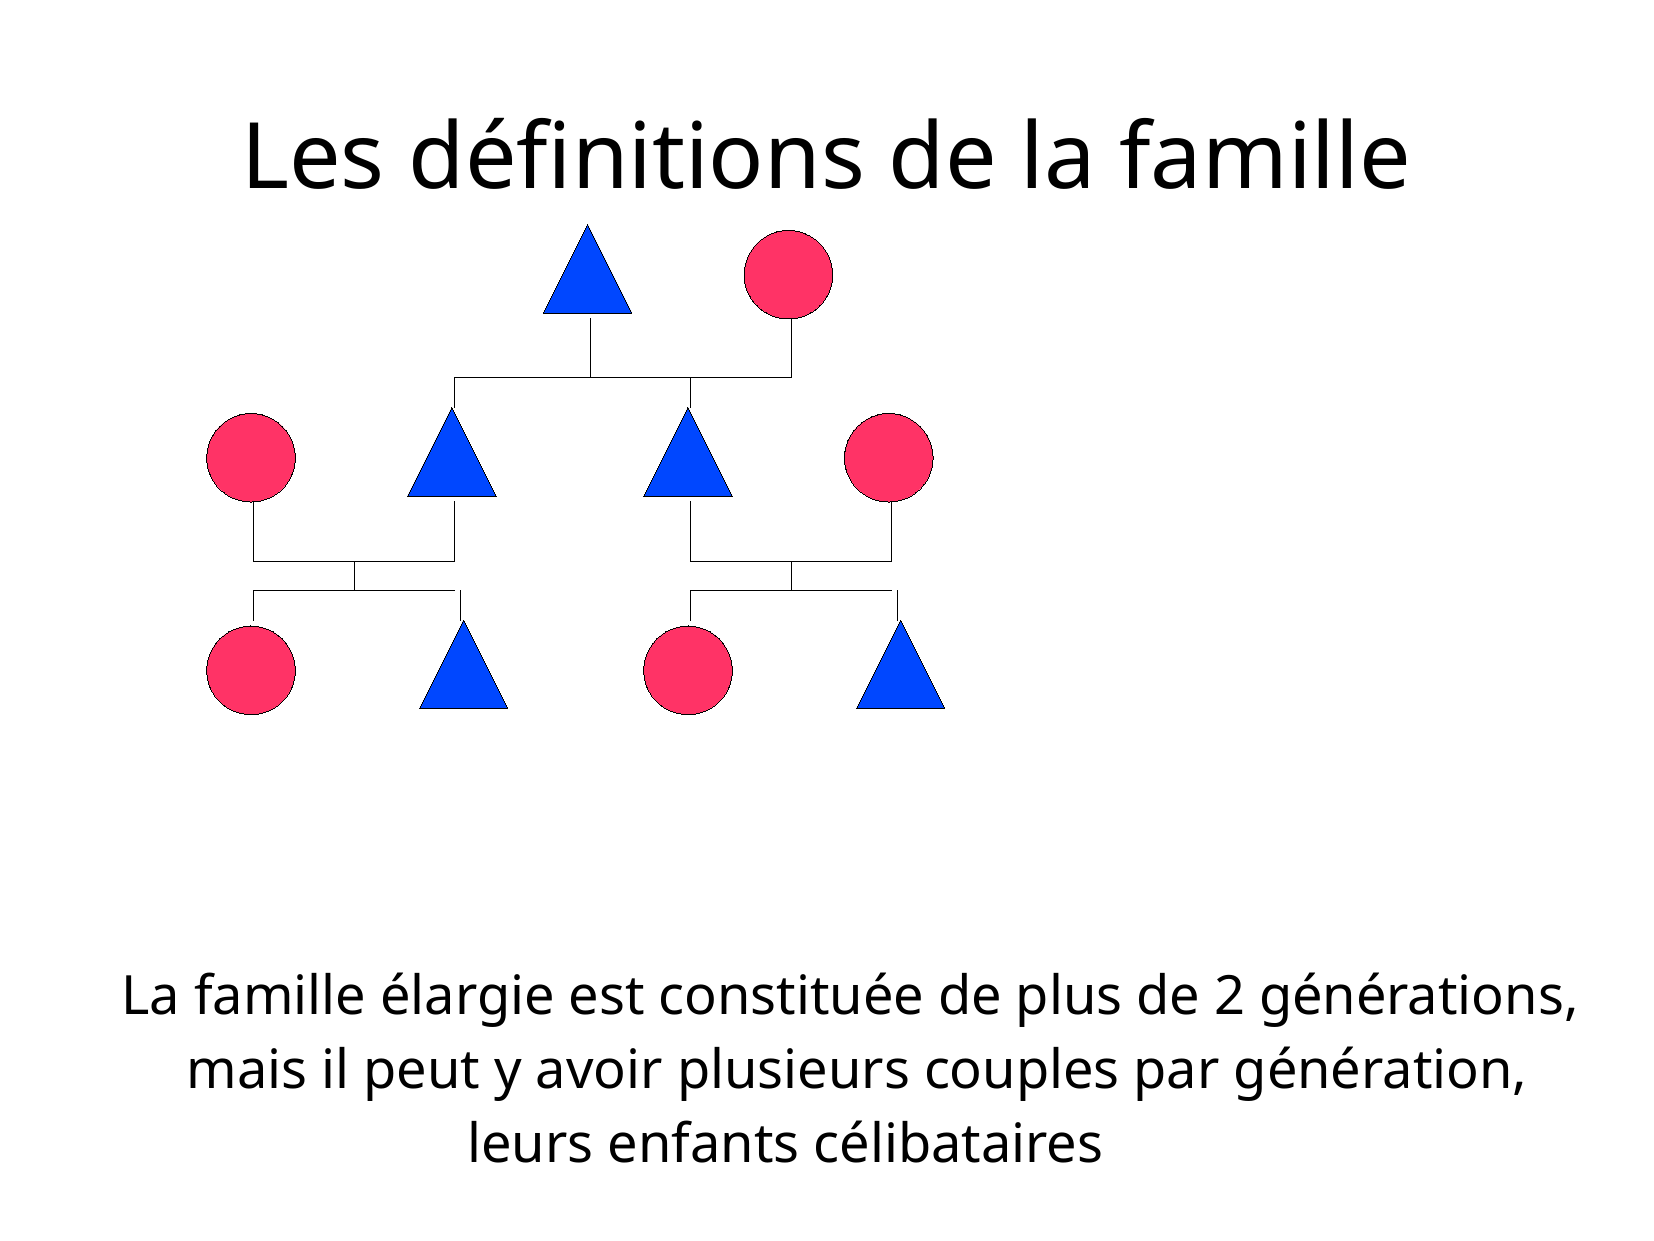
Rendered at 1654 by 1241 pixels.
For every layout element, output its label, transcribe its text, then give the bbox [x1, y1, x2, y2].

text_box [643, 625, 733, 715]
title Les définitions de la famille [82, 56, 1571, 250]
text_box [419, 620, 508, 709]
text_box [744, 230, 833, 319]
text_box [407, 407, 497, 497]
text_box [543, 224, 632, 314]
text_box La famille élargie est constituée de plus de 2 générations, mais il peut y avoir plusieurs couples par génération, leurs enfants célibataires [106, 966, 1395, 1169]
text_box [206, 625, 296, 715]
text_box [844, 413, 934, 503]
text_box [206, 413, 296, 503]
text_box [856, 620, 945, 709]
text_box [643, 407, 733, 497]
